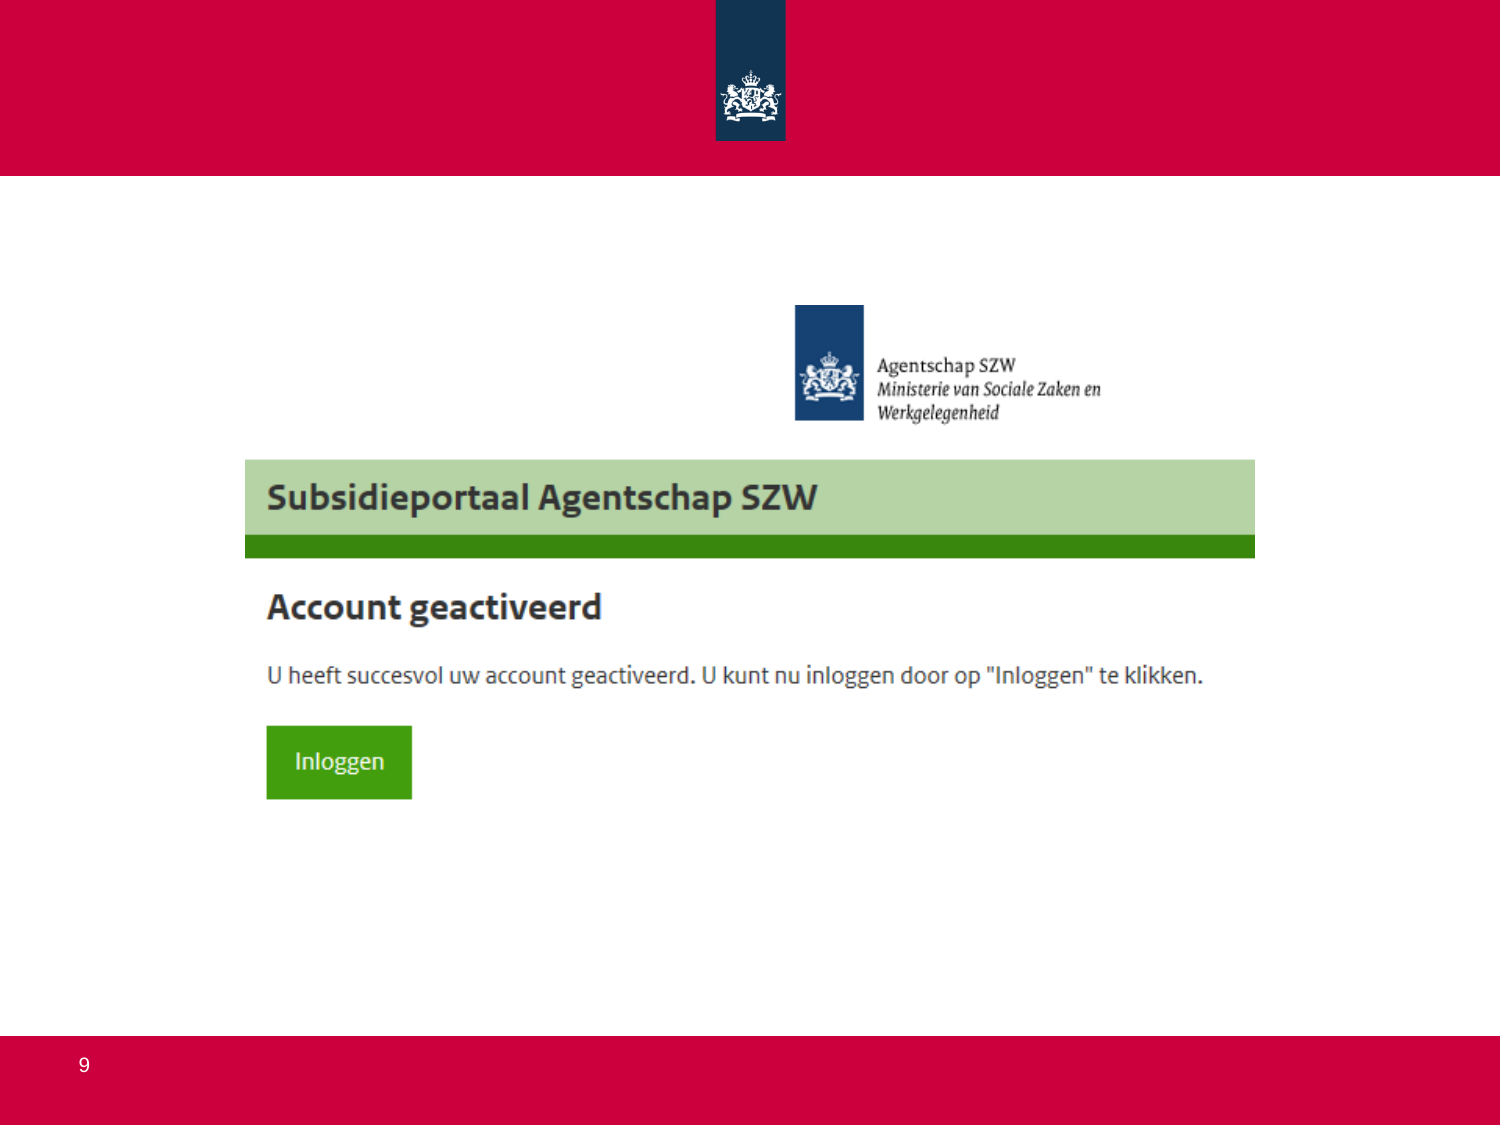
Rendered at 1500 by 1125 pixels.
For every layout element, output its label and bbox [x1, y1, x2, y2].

picture [245, 305, 1255, 820]
text_box [63, 1043, 181, 1104]
